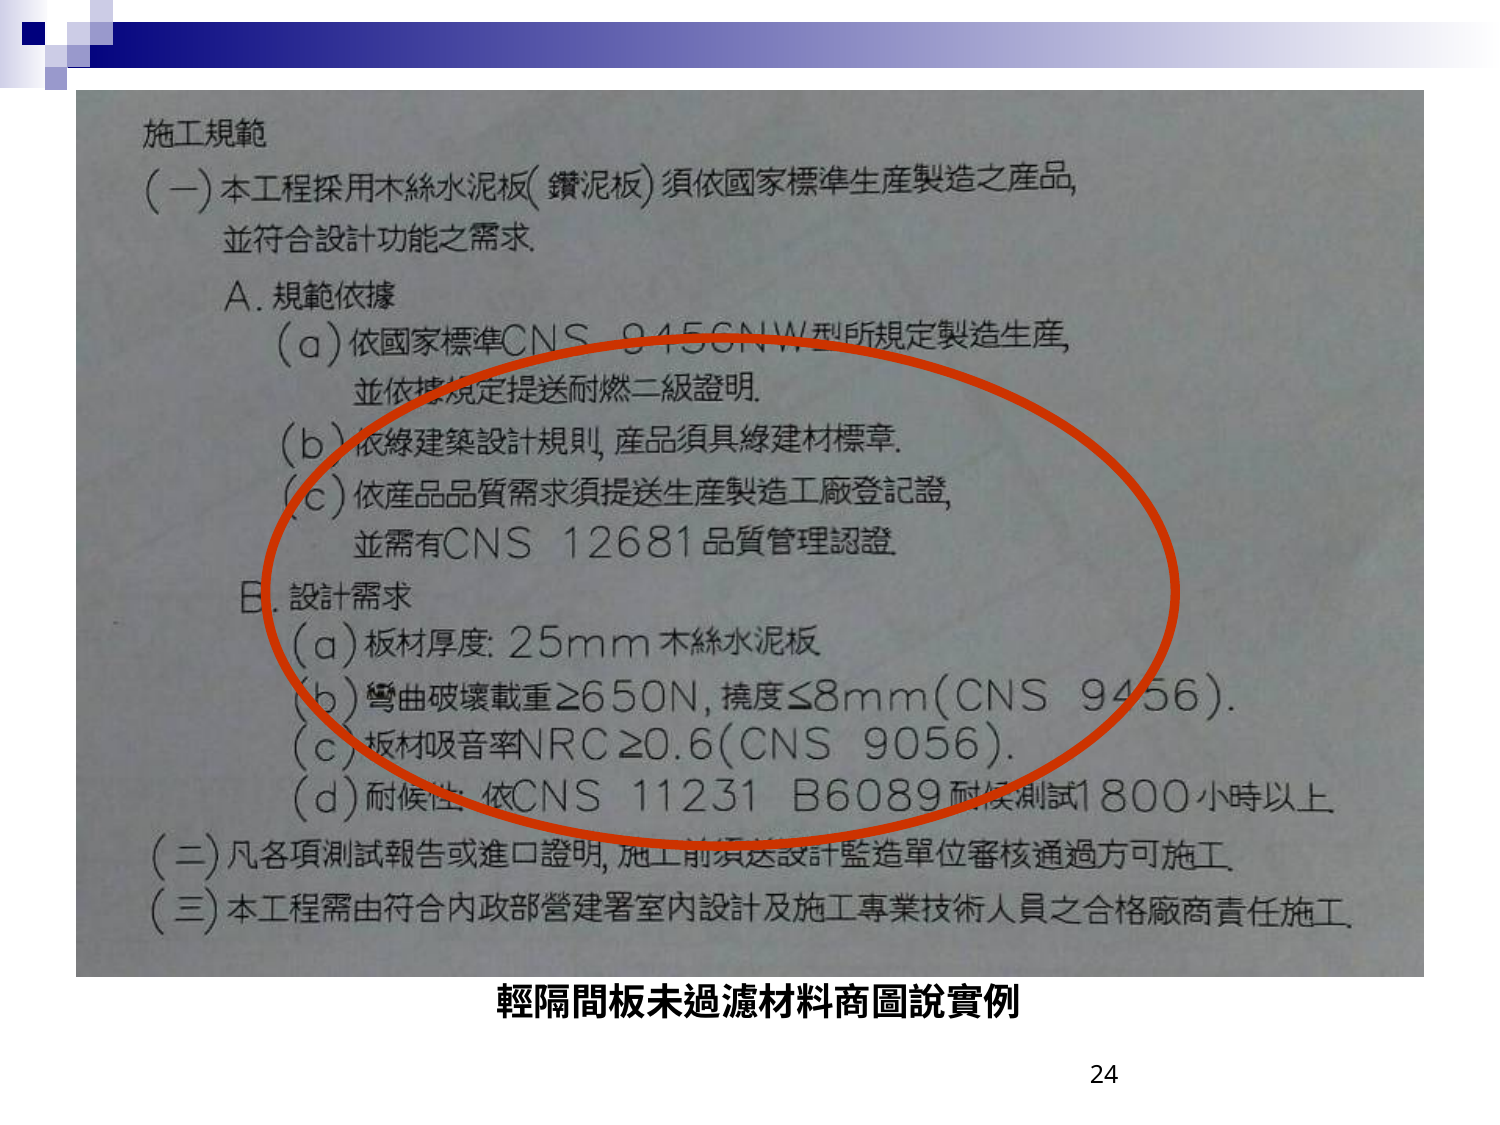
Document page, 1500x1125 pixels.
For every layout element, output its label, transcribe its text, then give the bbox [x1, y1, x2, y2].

text_box 輕隔間板未過濾材料商圖說實例 [482, 977, 1075, 1031]
text_box [1074, 1025, 1426, 1101]
picture [76, 90, 1424, 977]
